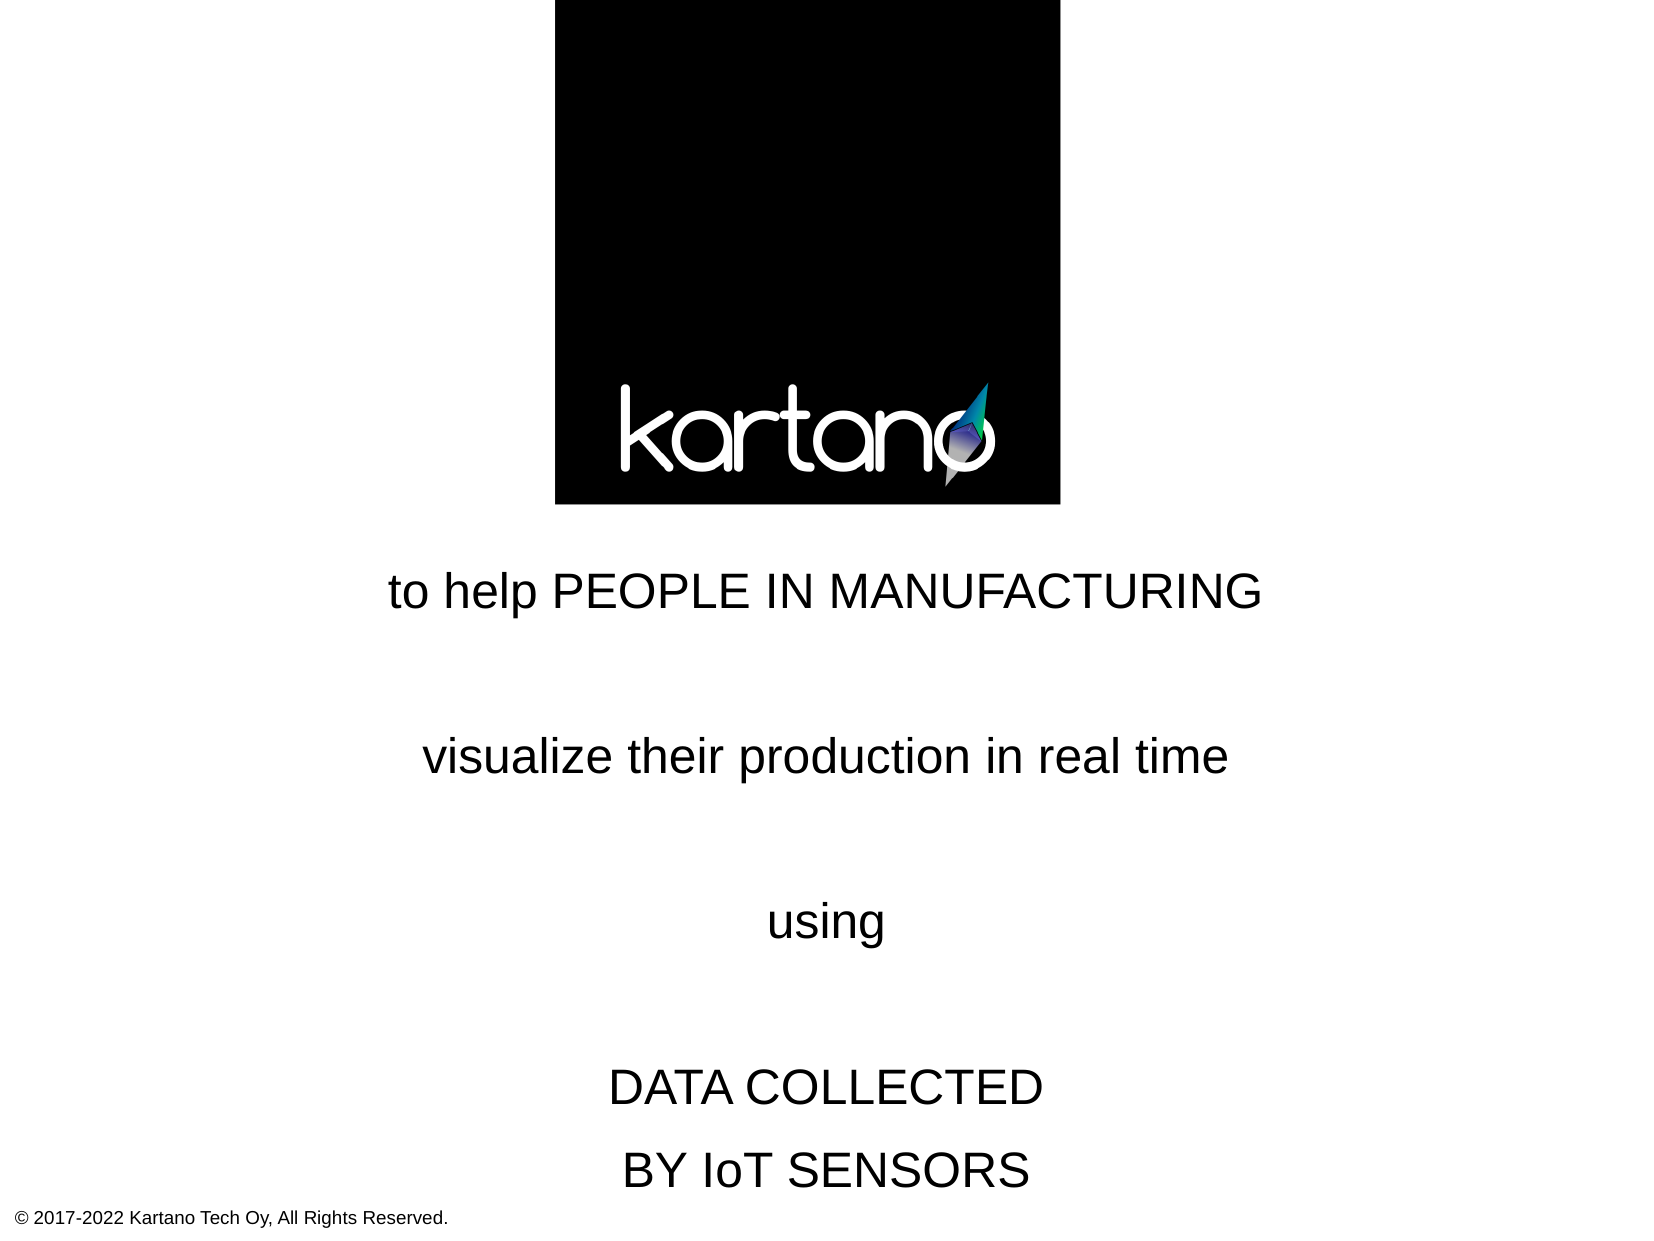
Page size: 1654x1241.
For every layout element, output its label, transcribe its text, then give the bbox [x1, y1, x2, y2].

picture [554, 0, 1061, 505]
list to help PEOPLE IN MANUFACTURING visualize their production in real time using DATA COLLECTED BY IoT SENSORS [82, 480, 1571, 1201]
text_box © 2017-2022 Kartano Tech Oy, All Rights Reserved. [0, 1200, 570, 1241]
